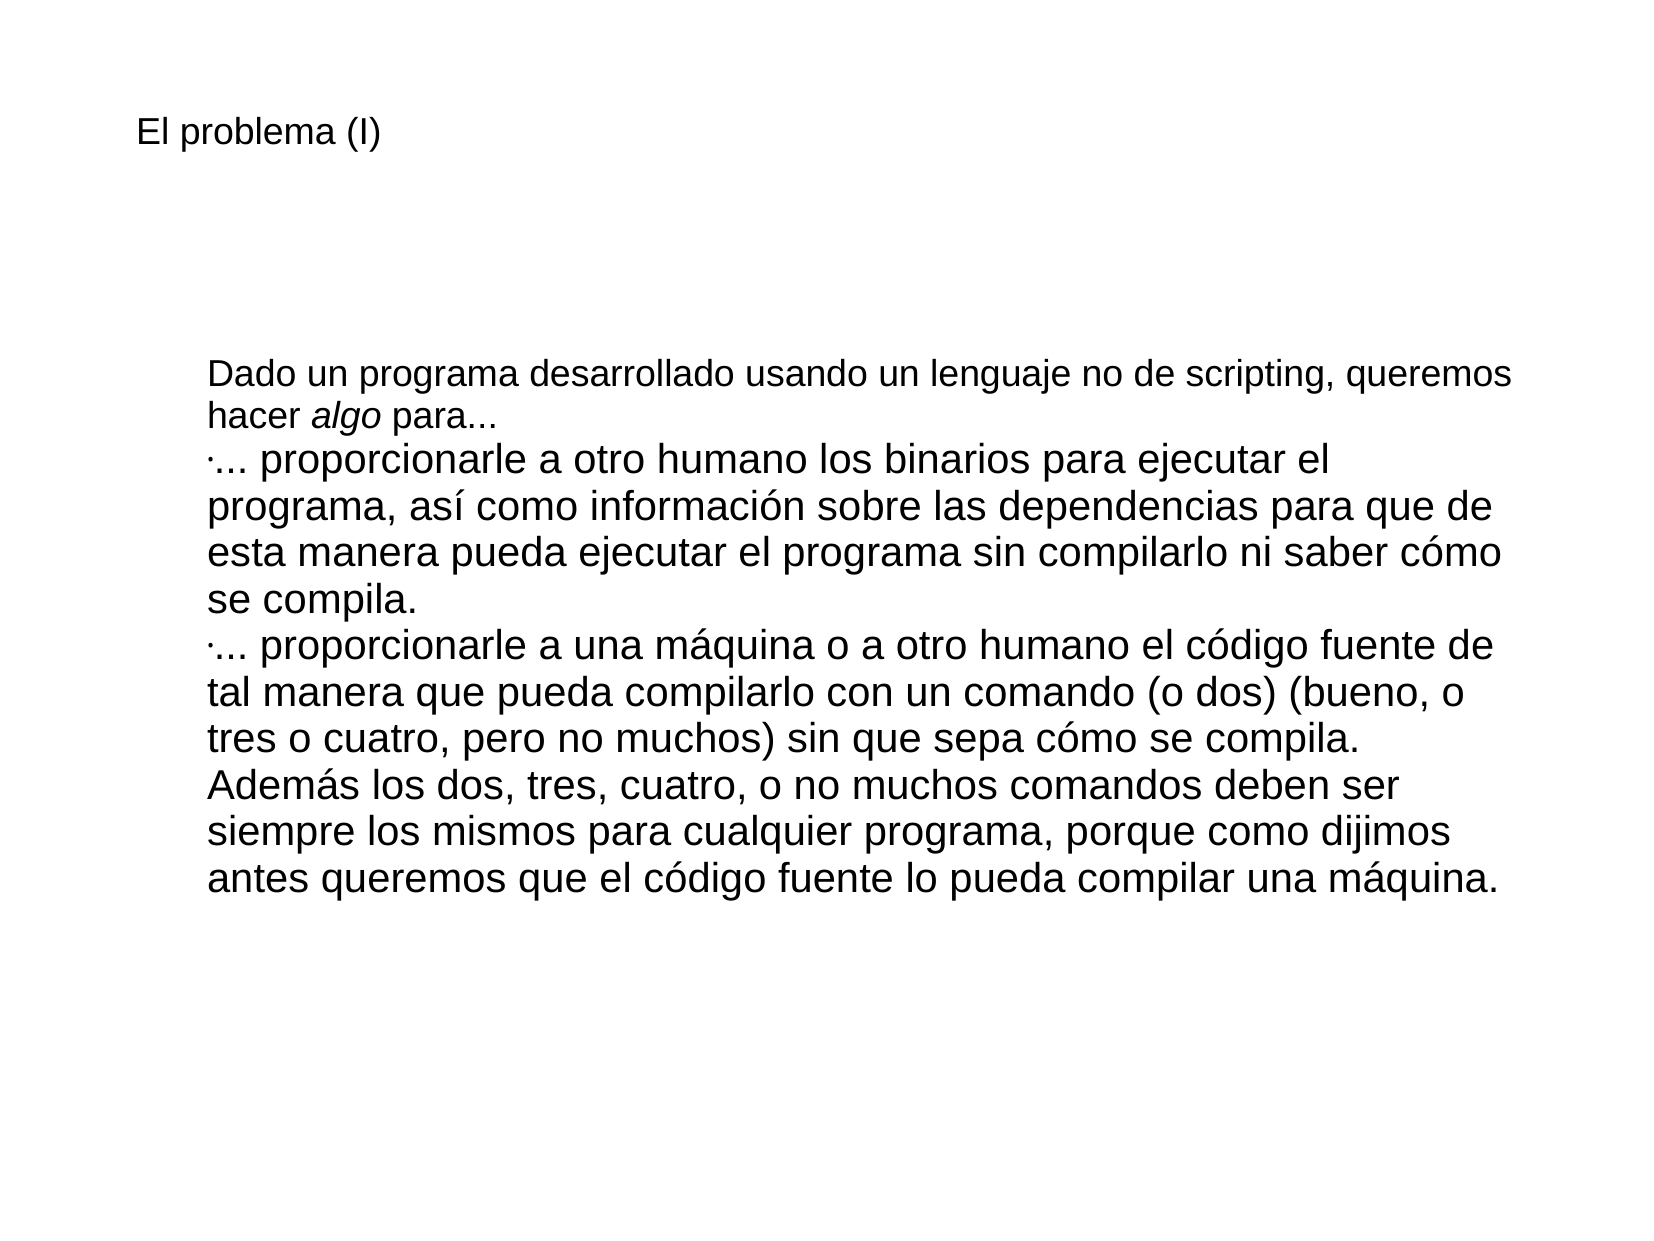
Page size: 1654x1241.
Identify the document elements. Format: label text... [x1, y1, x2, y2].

list Dado un programa desarrollado usando un lenguaje no de scripting, queremos hacer algo para... ... proporcionarle a otro humano los binarios para ejecutar el programa, así como información sobre las dependencias para que de esta manera pueda ejecutar el programa sin compilarlo ni saber cómo se compila. ... proporcionarle a una máquina o a otro humano el código fuente de tal manera que pueda compilarlo con un comando (o dos) (bueno, o tres o cuatro, pero no muchos) sin que sepa cómo se compila. Además los dos, tres, cuatro, o no muchos comandos deben ser siempre los mismos para cualquier programa, porque como dijimos antes queremos que el código fuente lo pueda compilar una máquina. [121, 344, 1534, 1127]
title El problema (I) [121, 102, 1534, 311]
